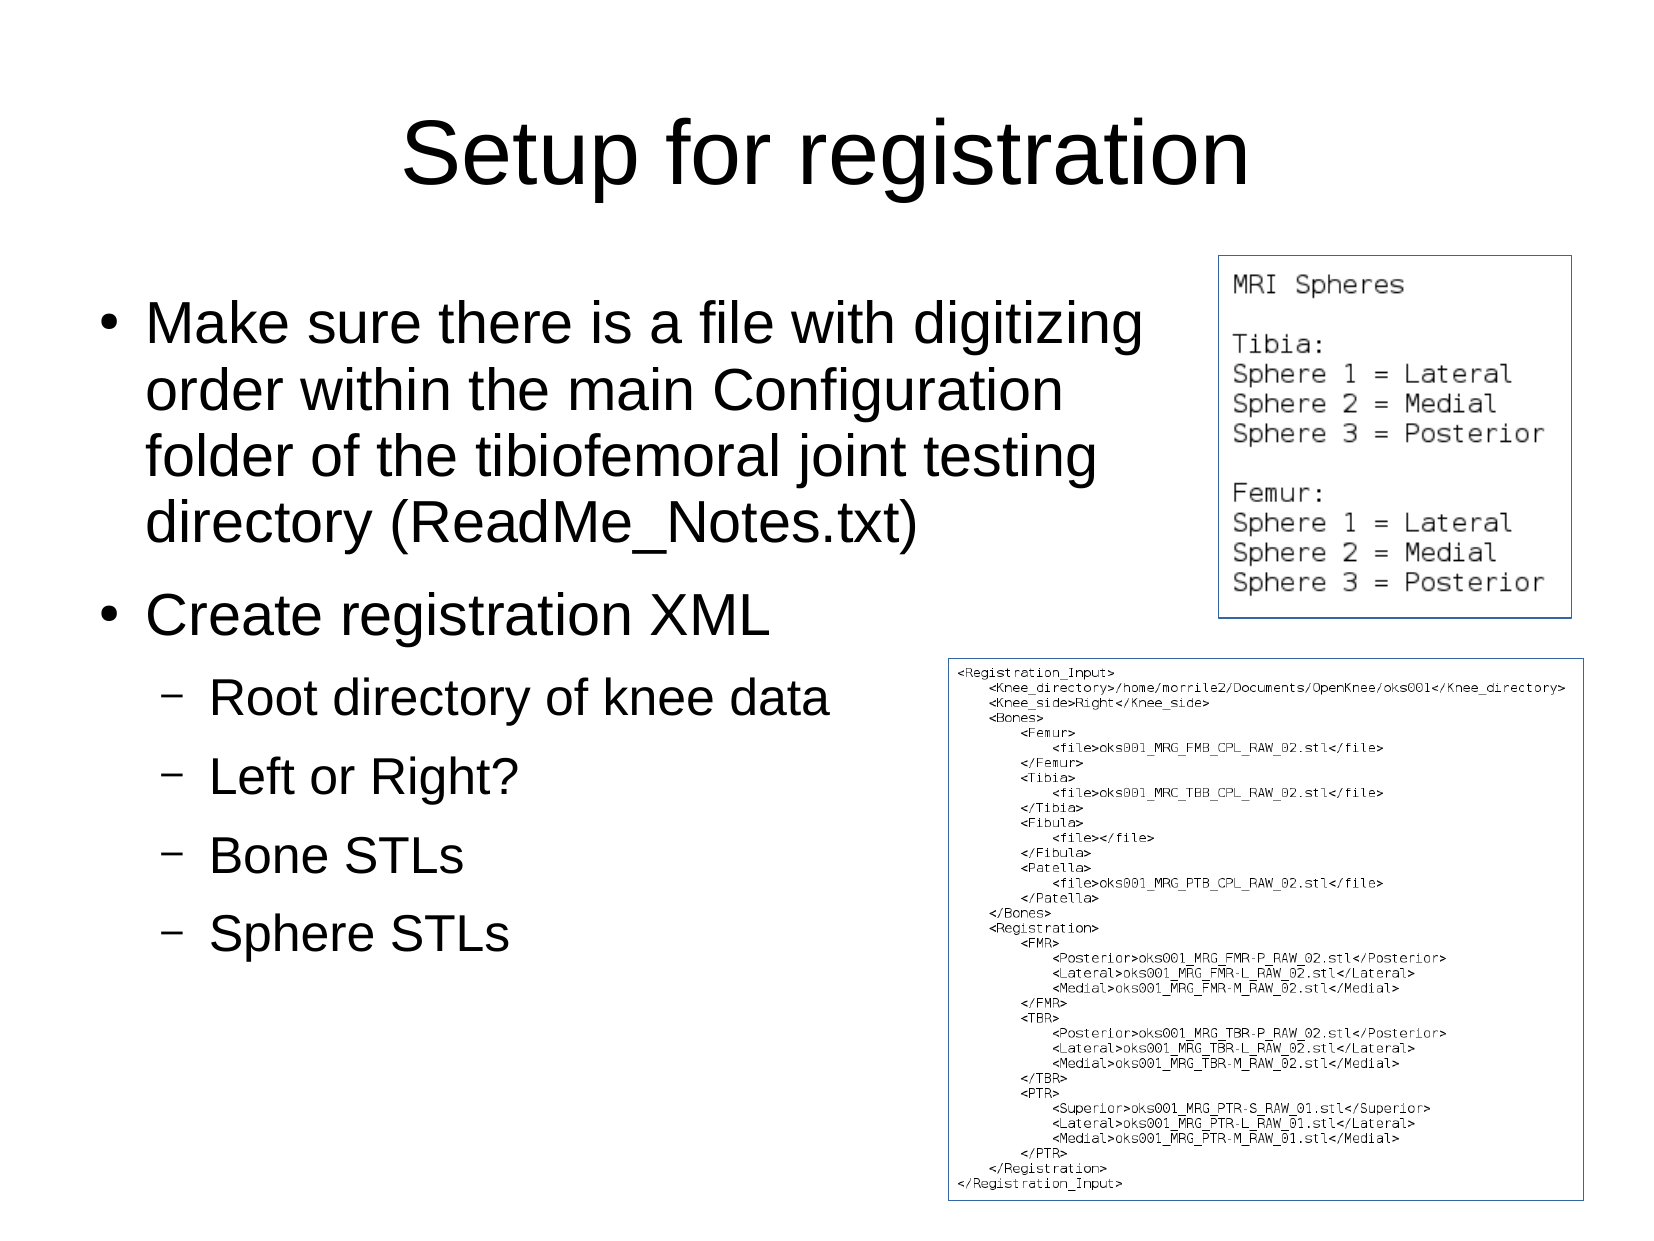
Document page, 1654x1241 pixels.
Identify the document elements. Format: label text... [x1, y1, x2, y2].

list Make sure there is a file with digitizing order within the main Configuration folder of the tibiofemoral joint testing directory (ReadMe_Notes.txt) Create registration XML Root directory of knee data Left or Right? Bone STLs Sphere STLs [82, 290, 1175, 1010]
picture [948, 657, 1584, 1201]
title Setup for registration [82, 49, 1571, 257]
picture [1219, 256, 1571, 618]
